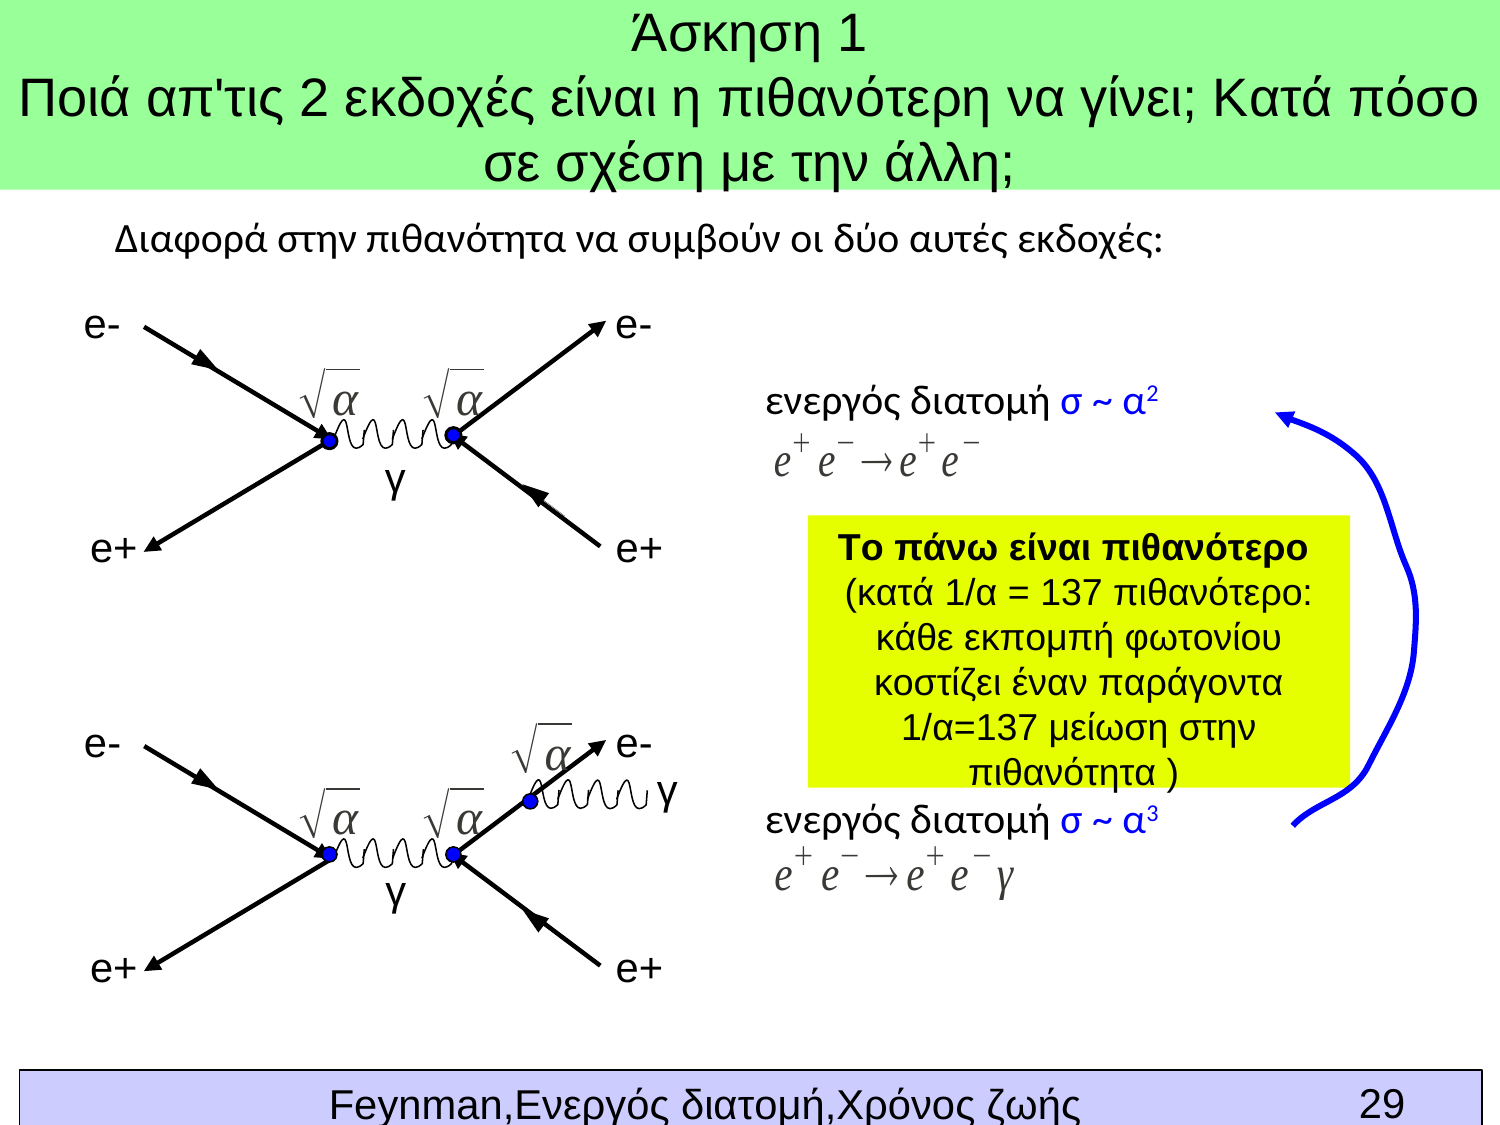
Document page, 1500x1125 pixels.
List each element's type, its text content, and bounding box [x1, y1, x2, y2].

text_box [321, 846, 338, 863]
chart [498, 720, 590, 780]
text_box e- [600, 289, 668, 355]
text_box e- [600, 708, 668, 774]
chart [764, 424, 995, 487]
text_box γ [370, 856, 426, 922]
text_box Το πάνω είναι πιθανότερο (κατά 1/α = 137 πιθανότερο: κάθε εκπομπή φωτονίου κοστίζει έναν παράγοντα 1/α=137 μείωση στην πιθανότητα ) [807, 515, 1351, 788]
chart [409, 784, 502, 845]
text_box e+ [75, 513, 153, 579]
text_box e- [68, 289, 136, 355]
text_box e+ [600, 513, 679, 579]
text_box γ [642, 755, 697, 821]
text_box [445, 846, 461, 863]
chart [285, 415, 303, 426]
text_box e+ [600, 933, 679, 998]
chart [764, 837, 1032, 900]
text_box ενεργός διατομή σ ~ α2 [749, 375, 1388, 430]
text_box [321, 433, 338, 449]
text_box e+ [75, 933, 153, 998]
text_box Άσκηση 1 Ποιά απ'τις 2 εκδοχές είναι η πιθανότερη να γίνει; Κατά πόσο σε σχέση με την άλλη; [0, 0, 1500, 190]
text_box ενεργός διατομή σ ~ α3 [749, 794, 1388, 850]
text_box [522, 793, 538, 809]
chart [409, 365, 502, 426]
chart [285, 784, 378, 845]
text_box Διαφορά στην πιθανότητα να συμβούν οι δύο αυτές εκδοχές: [99, 213, 1463, 941]
chart [285, 365, 378, 426]
chart [285, 834, 303, 845]
text_box Διαφορά στην πιθανότητα να συμβούν οι δύο αυτές εκδοχές: [571, 753, 642, 807]
text_box [445, 427, 461, 443]
text_box γ [370, 442, 425, 508]
text_box e- [69, 708, 137, 774]
text_box Διαφορά στην πιθανότητα να συμβούν οι δύο αυτές εκδοχές: [201, 845, 562, 941]
